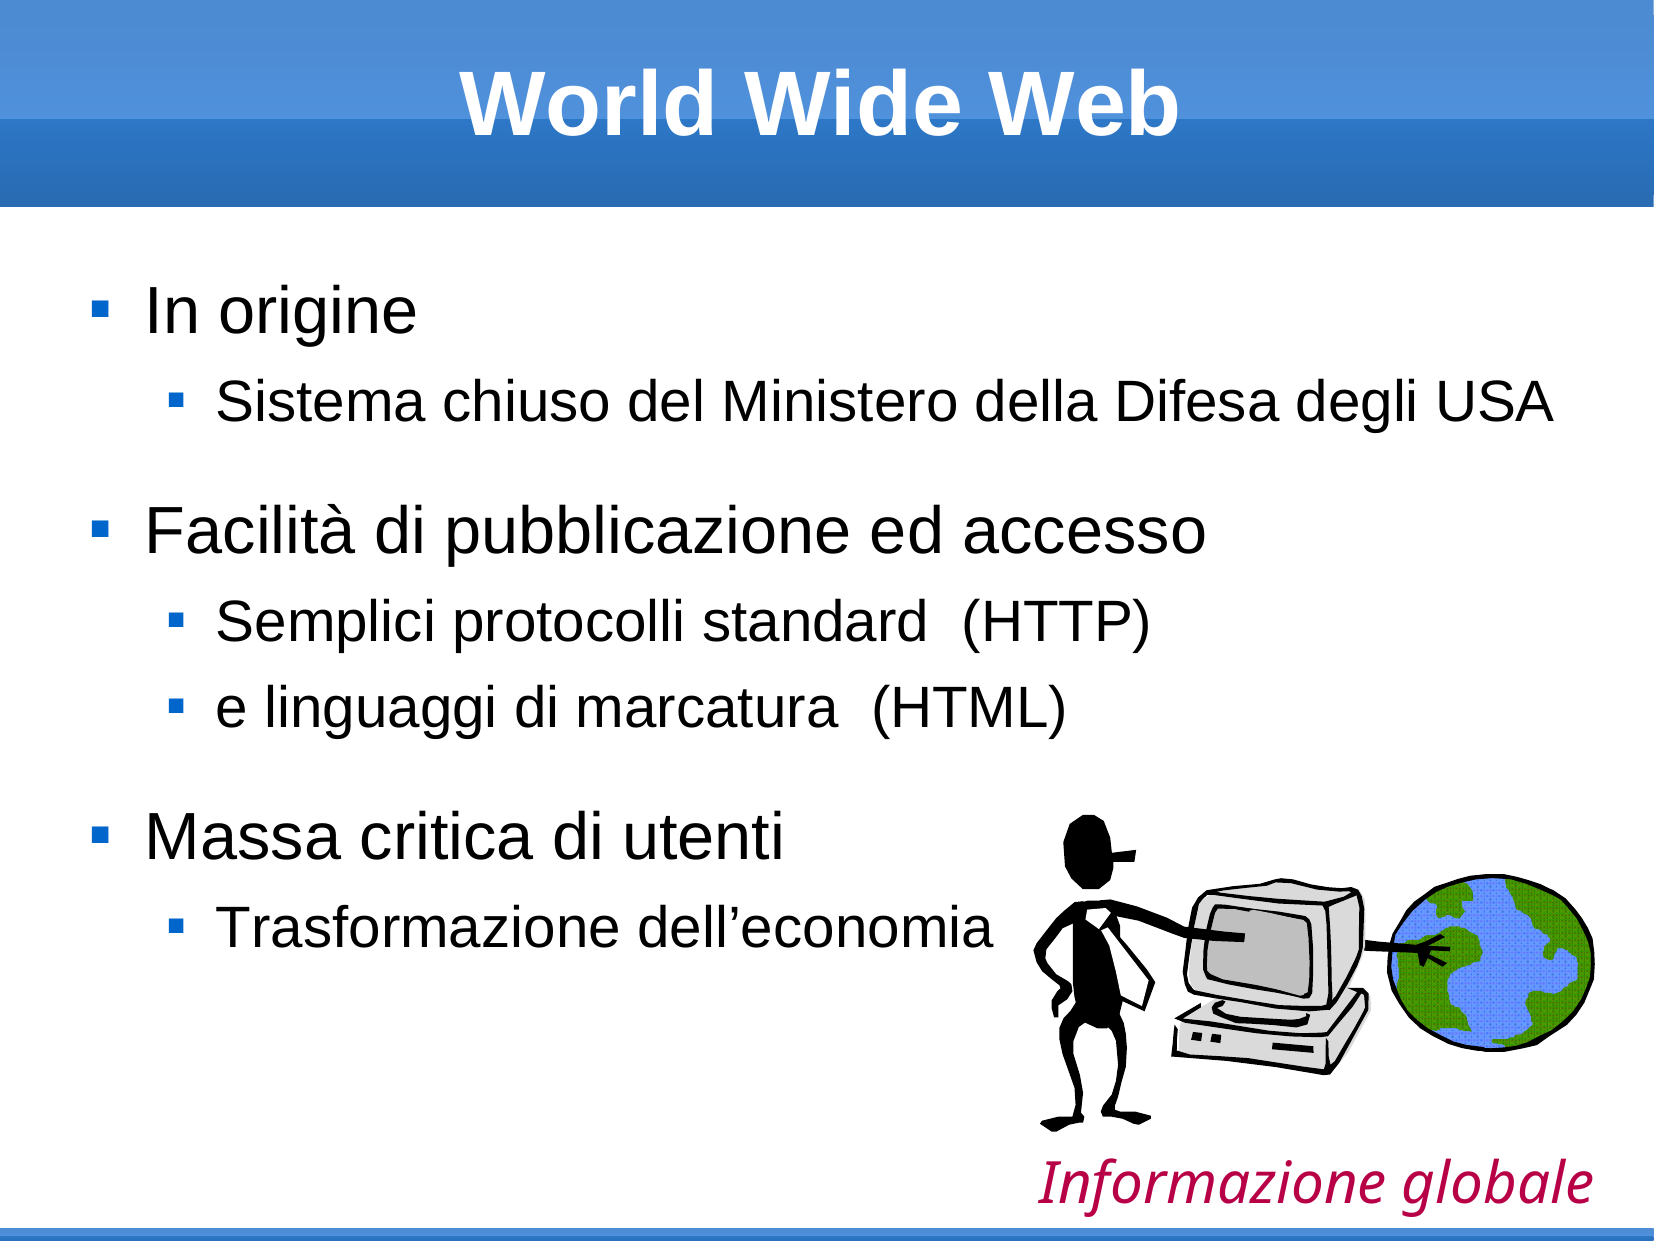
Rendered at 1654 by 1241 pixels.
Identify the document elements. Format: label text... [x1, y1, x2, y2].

title World Wide Web [76, 0, 1565, 208]
text_box [1033, 874, 1595, 1132]
list In origine Sistema chiuso del Ministero della Difesa degli USA Facilità di pubblicazione ed accesso Semplici protocolli standard (HTTP) e linguaggi di marcatura (HTML) Massa critica di utenti Trasformazione dell’economia [59, 265, 1595, 1211]
text_box Informazione globale [1024, 1133, 1610, 1228]
text_box [1063, 814, 1137, 890]
